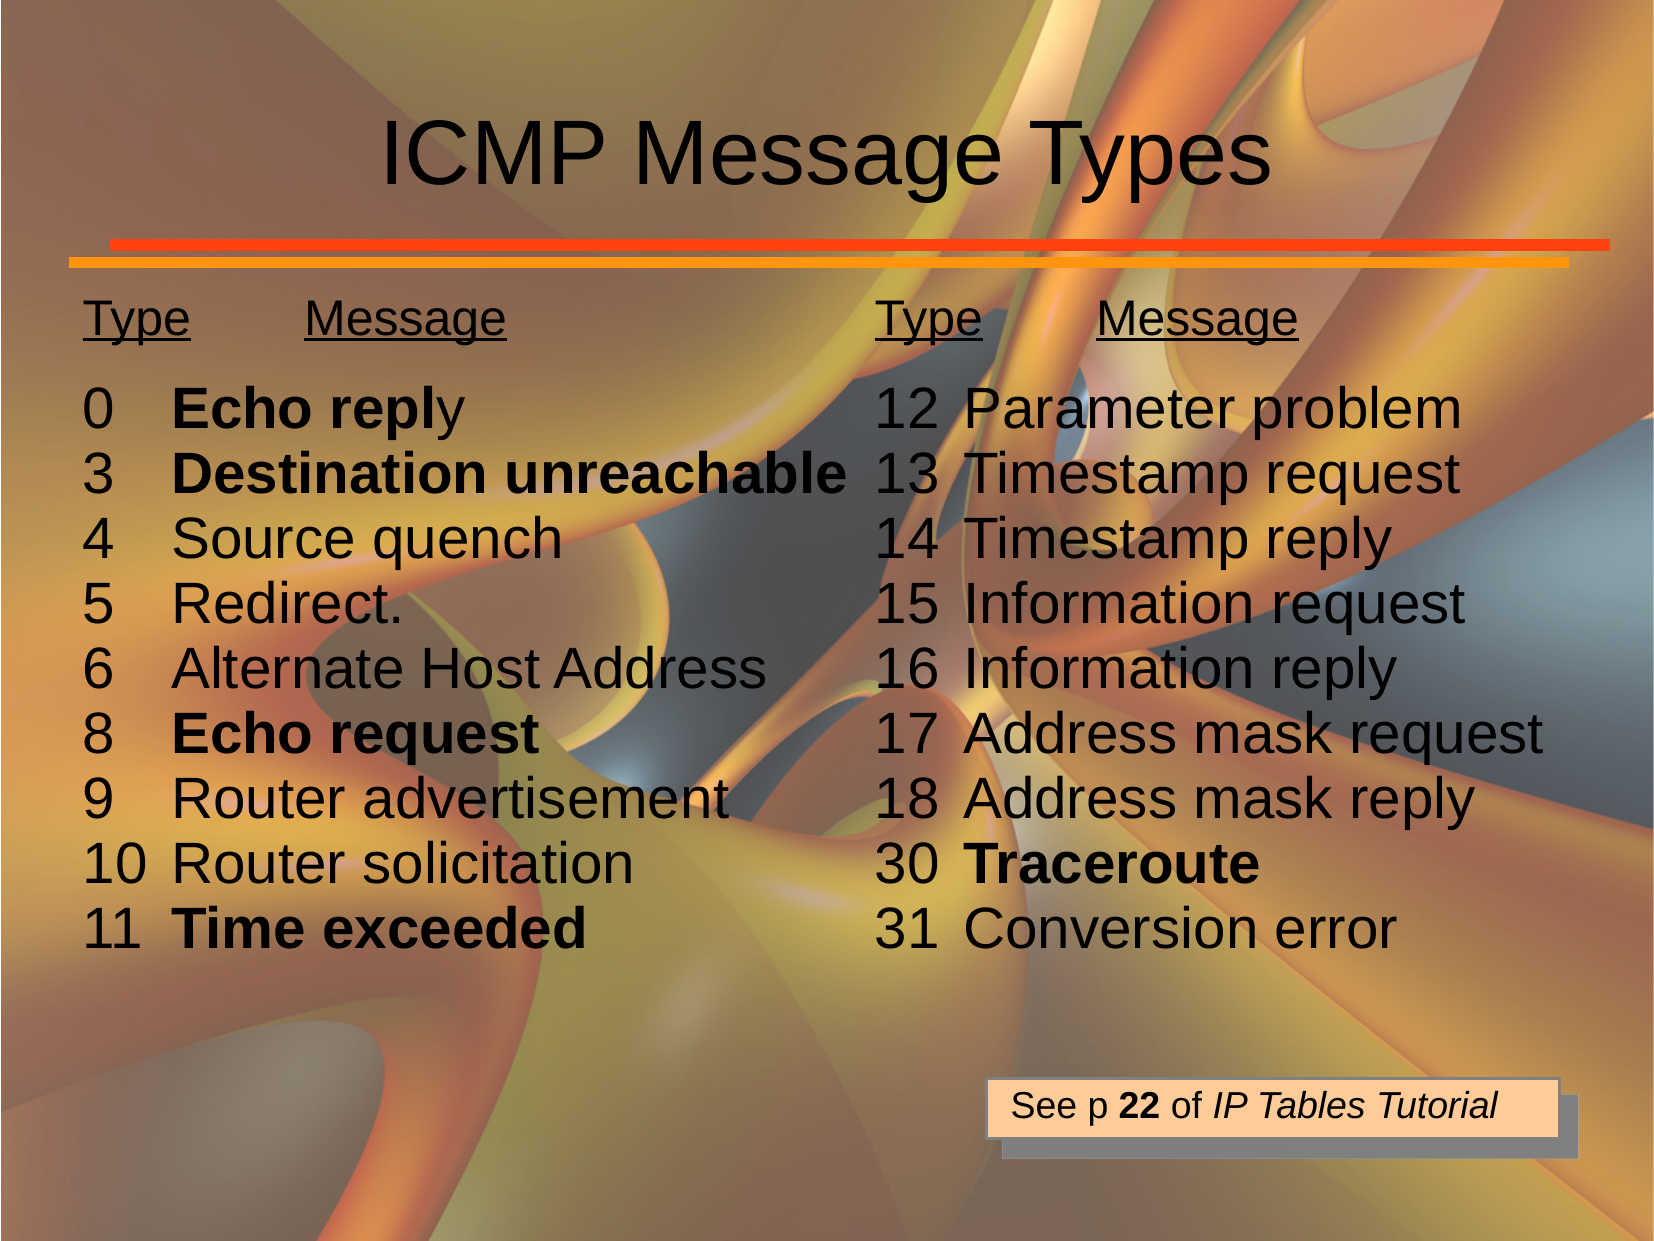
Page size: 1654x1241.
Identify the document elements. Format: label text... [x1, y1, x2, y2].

text_box See p 22 of IP Tables Tutorial [986, 1078, 1560, 1139]
list Type Message 12 Parameter problem 13 Timestamp request 14 Timestamp reply 15 Information request 16 Information reply 17 Address mask request 18 Address mask reply 30 Traceroute 31 Conversion error [874, 290, 1601, 1110]
title ICMP Message Types [82, 49, 1571, 257]
list Type Message 0 Echo reply 3 Destination unreachable 4 Source quench 5 Redirect. 6 Alternate Host Address 8 Echo request 9 Router advertisement 10 Router solicitation 11 Time exceeded [82, 290, 863, 1109]
